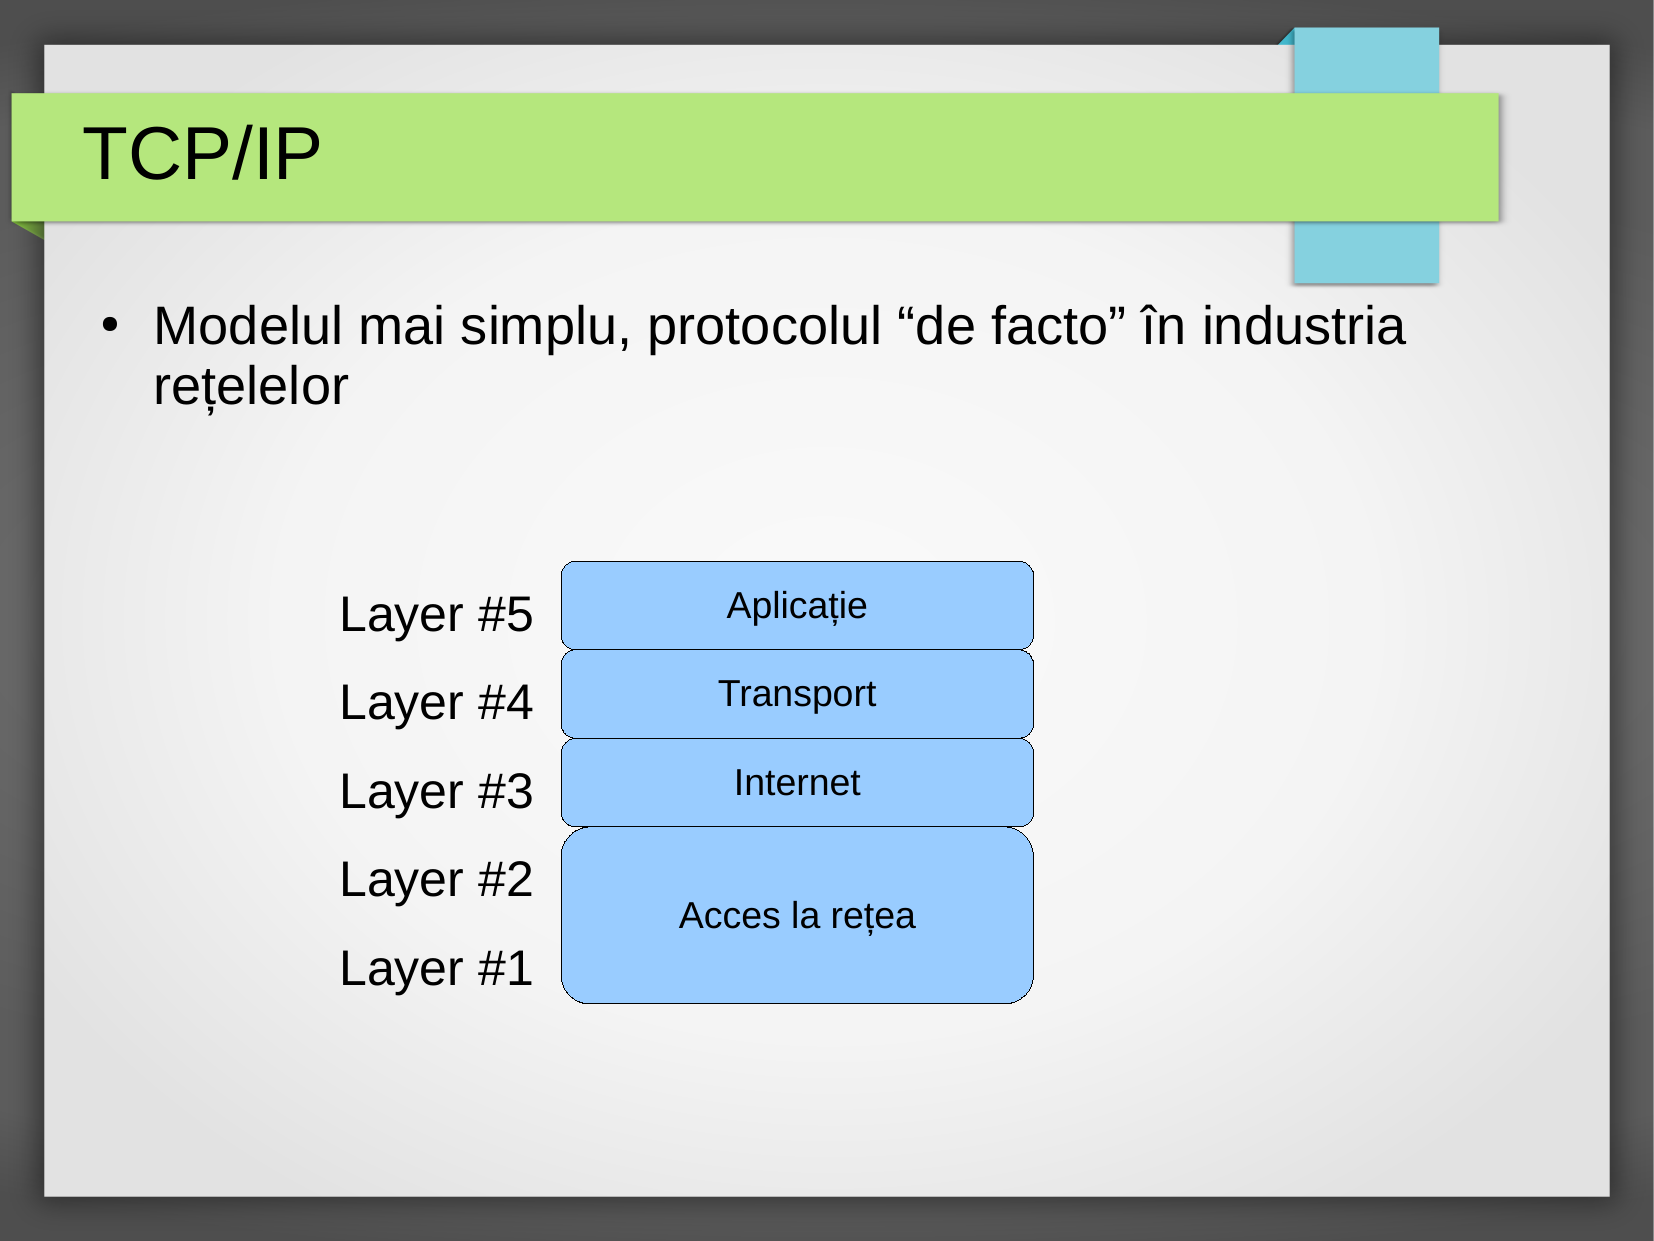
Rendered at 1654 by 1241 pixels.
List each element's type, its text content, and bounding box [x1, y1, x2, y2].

list Modelul mai simplu, protocolul “de facto” în industria rețelelor [82, 295, 1571, 1152]
text_box Layer #4 [324, 667, 562, 739]
text_box Internet [561, 738, 1034, 827]
text_box Aplicație [561, 561, 1034, 650]
title TCP/IP [82, 94, 1264, 213]
text_box Layer #3 [324, 755, 562, 827]
text_box Layer #1 [324, 932, 562, 1004]
picture [0, 0, 1654, 1241]
text_box Layer #2 [324, 844, 562, 916]
text_box Layer #5 [324, 578, 562, 650]
text_box Acces la rețea [561, 827, 1034, 1004]
text_box Transport [561, 649, 1034, 738]
